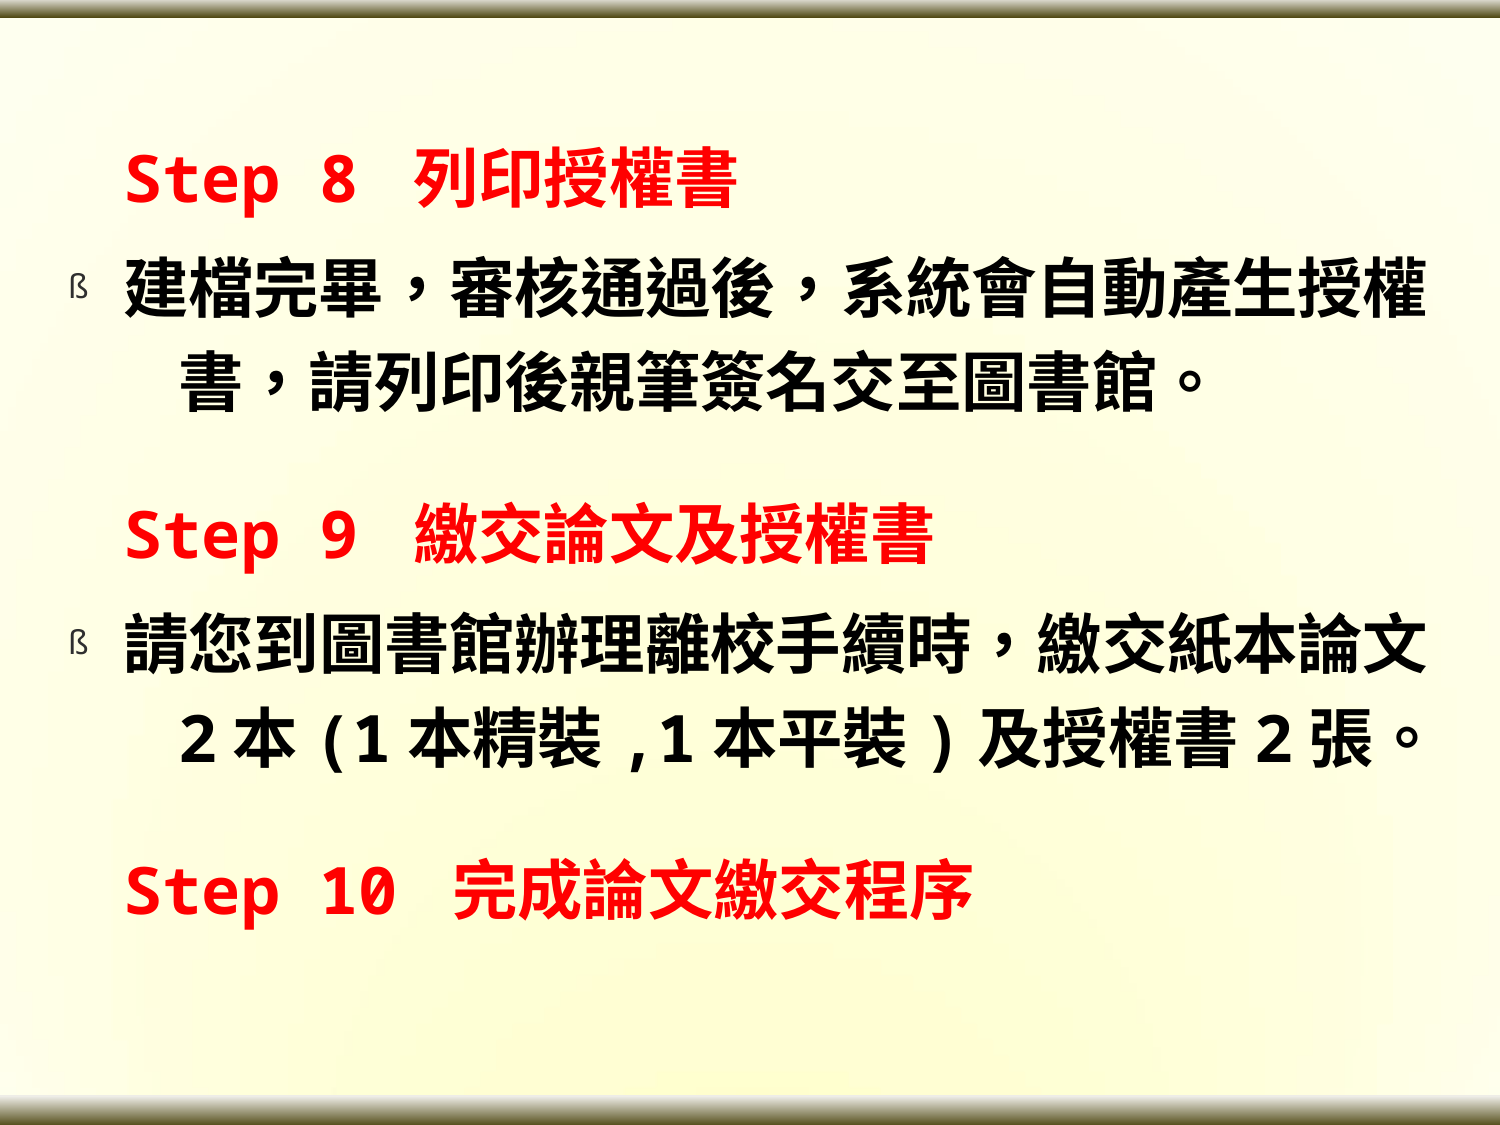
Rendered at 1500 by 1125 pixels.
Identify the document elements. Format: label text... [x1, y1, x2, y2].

list Step 8 列印授權書 建檔完畢，審核通過後，系統會自動產生授權書，請列印後親筆簽名交至圖書館。 Step 9 繳交論文及授權書 請您到圖書館辦理離校手續時，繳交紙本論文2本(1本精裝,1本平裝)及授權書2張。 Step 10 完成論文繳交程序 [53, 113, 1448, 1024]
